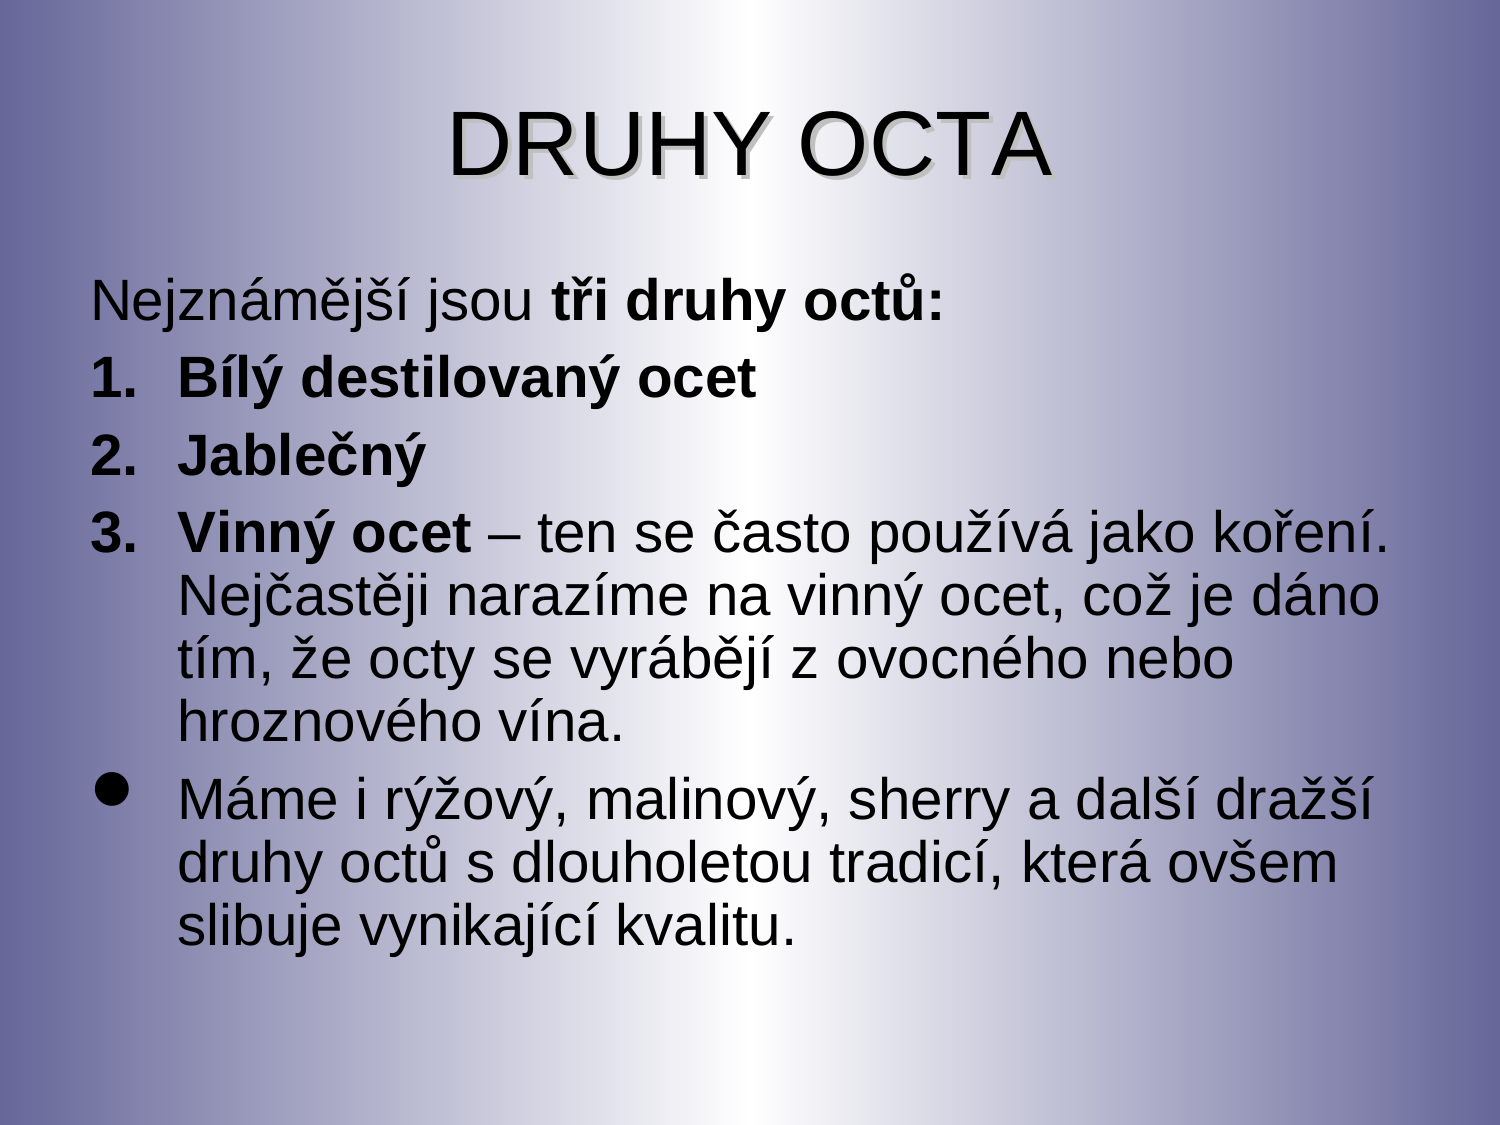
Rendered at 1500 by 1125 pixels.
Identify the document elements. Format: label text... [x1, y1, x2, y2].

list Nejznámější jsou tři druhy octů: Bílý destilovaný ocet Jablečný Vinný ocet – ten se často používá jako koření. Nejčastěji narazíme na vinný ocet, což je dáno tím, že octy se vyrábějí z ovocného nebo hroznového vína. Máme i rýžový, malinový, sherry a další dražší druhy octů s dlouholetou tradicí, která ovšem slibuje vynikající kvalitu. [75, 262, 1426, 1007]
title DRUHY OCTA [75, 45, 1426, 233]
